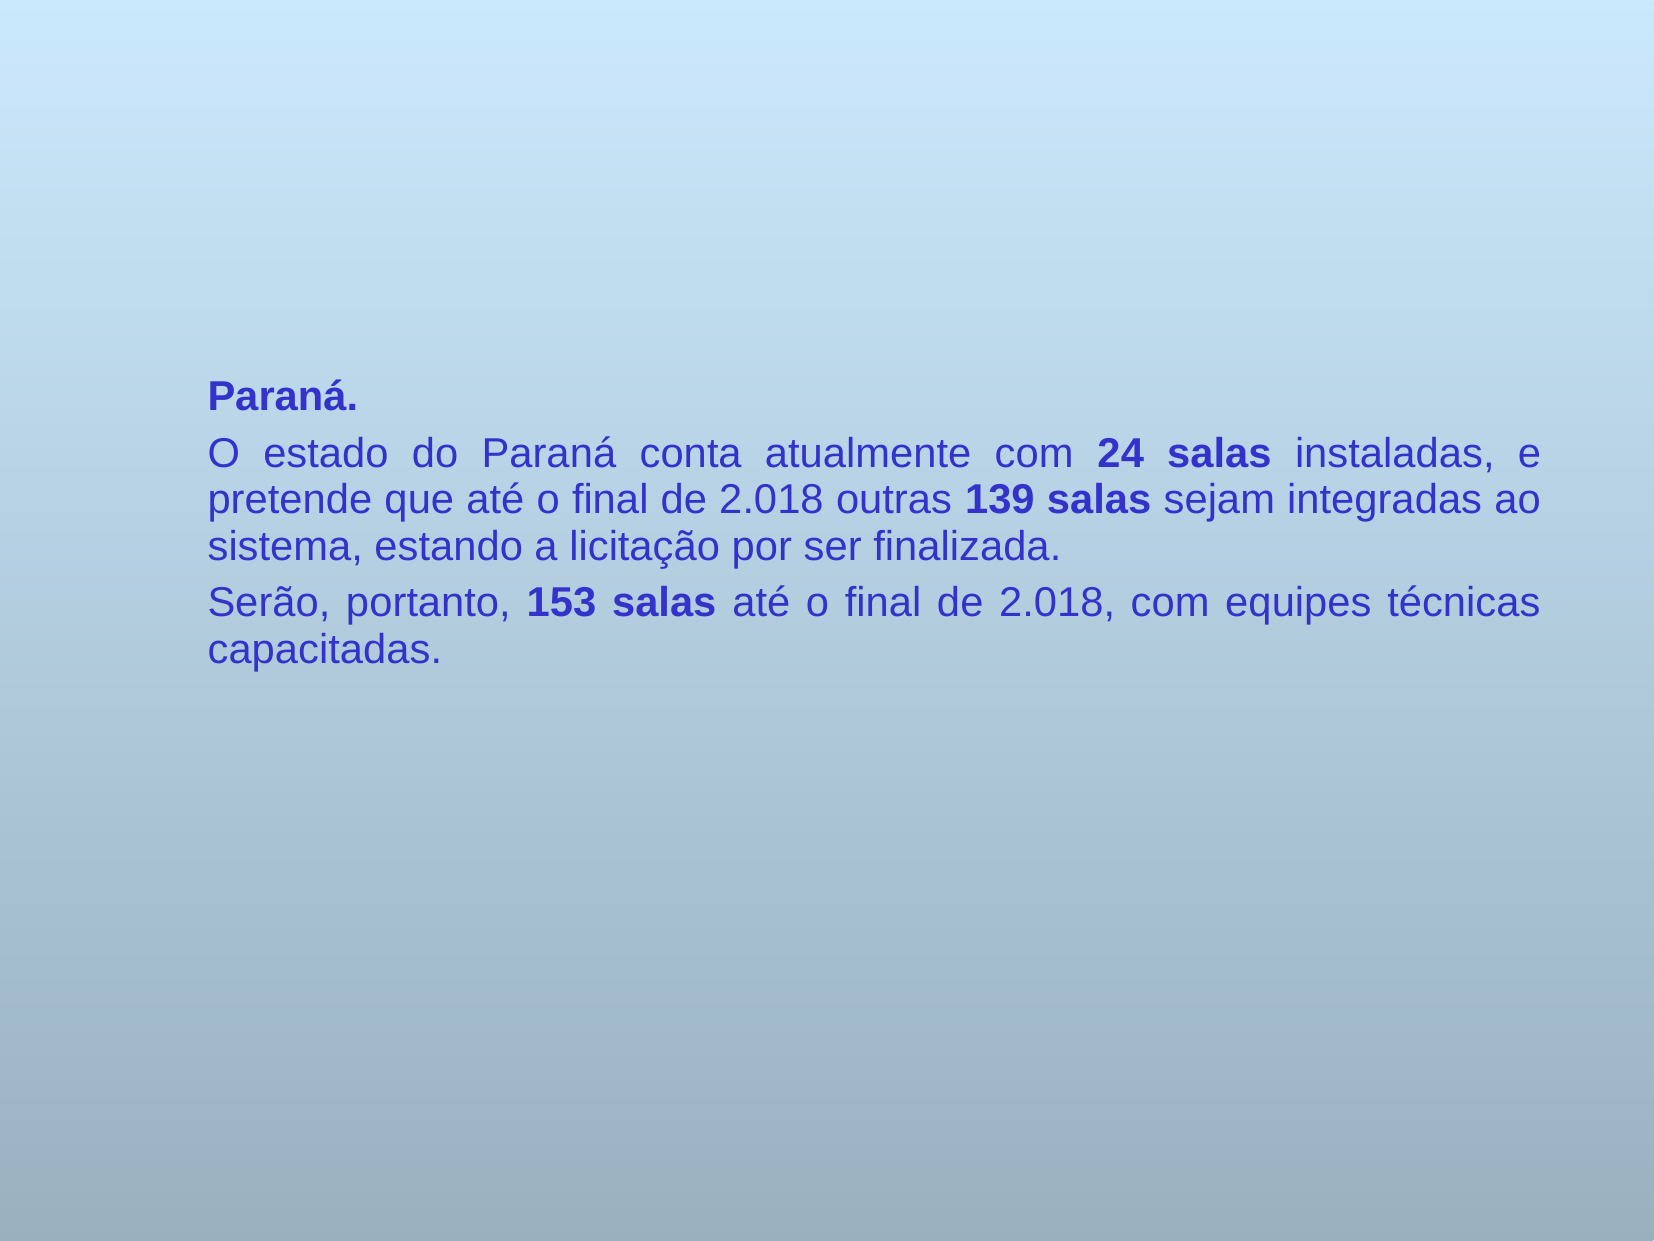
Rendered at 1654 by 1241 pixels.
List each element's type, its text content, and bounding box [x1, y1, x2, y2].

list Paraná. O estado do Paraná conta atualmente com 24 salas instaladas, e pretende que até o final de 2.018 outras 139 salas sejam integradas ao sistema, estando a licitação por ser finalizada. Serão, portanto, 153 salas até o final de 2.018, com equipes técnicas capacitadas. [136, 364, 1556, 1109]
